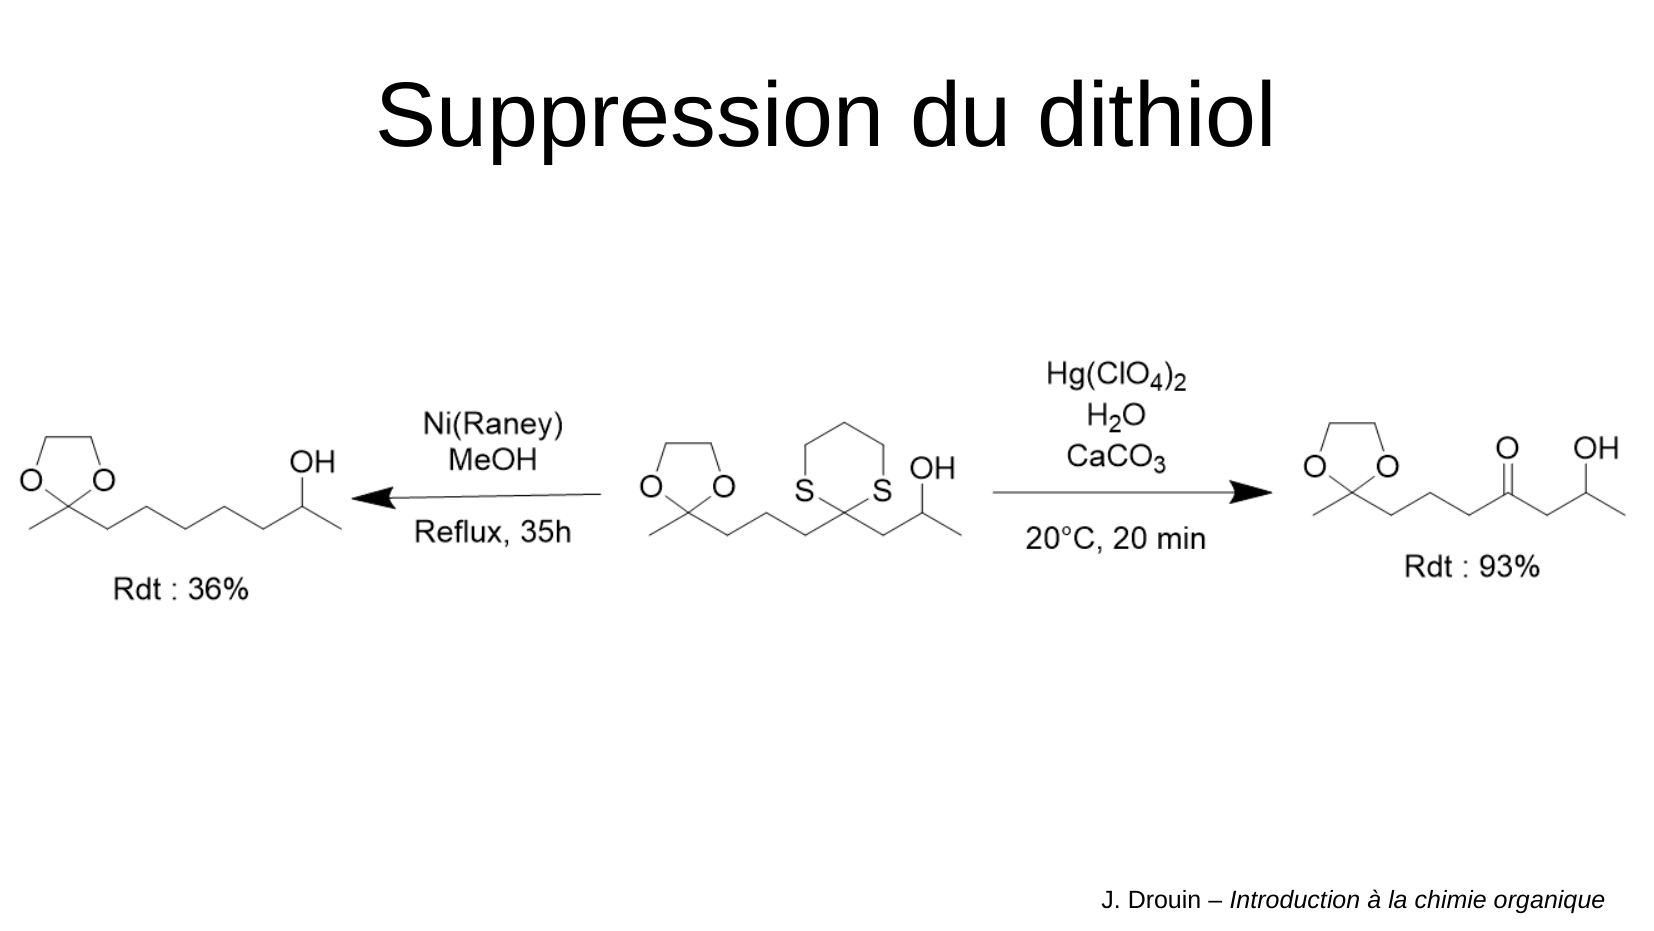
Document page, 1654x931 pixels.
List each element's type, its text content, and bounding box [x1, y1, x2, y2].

picture [17, 327, 1647, 608]
text_box J. Drouin – Introduction à la chimie organique [1086, 878, 1654, 922]
title Suppression du dithiol [82, 37, 1571, 193]
